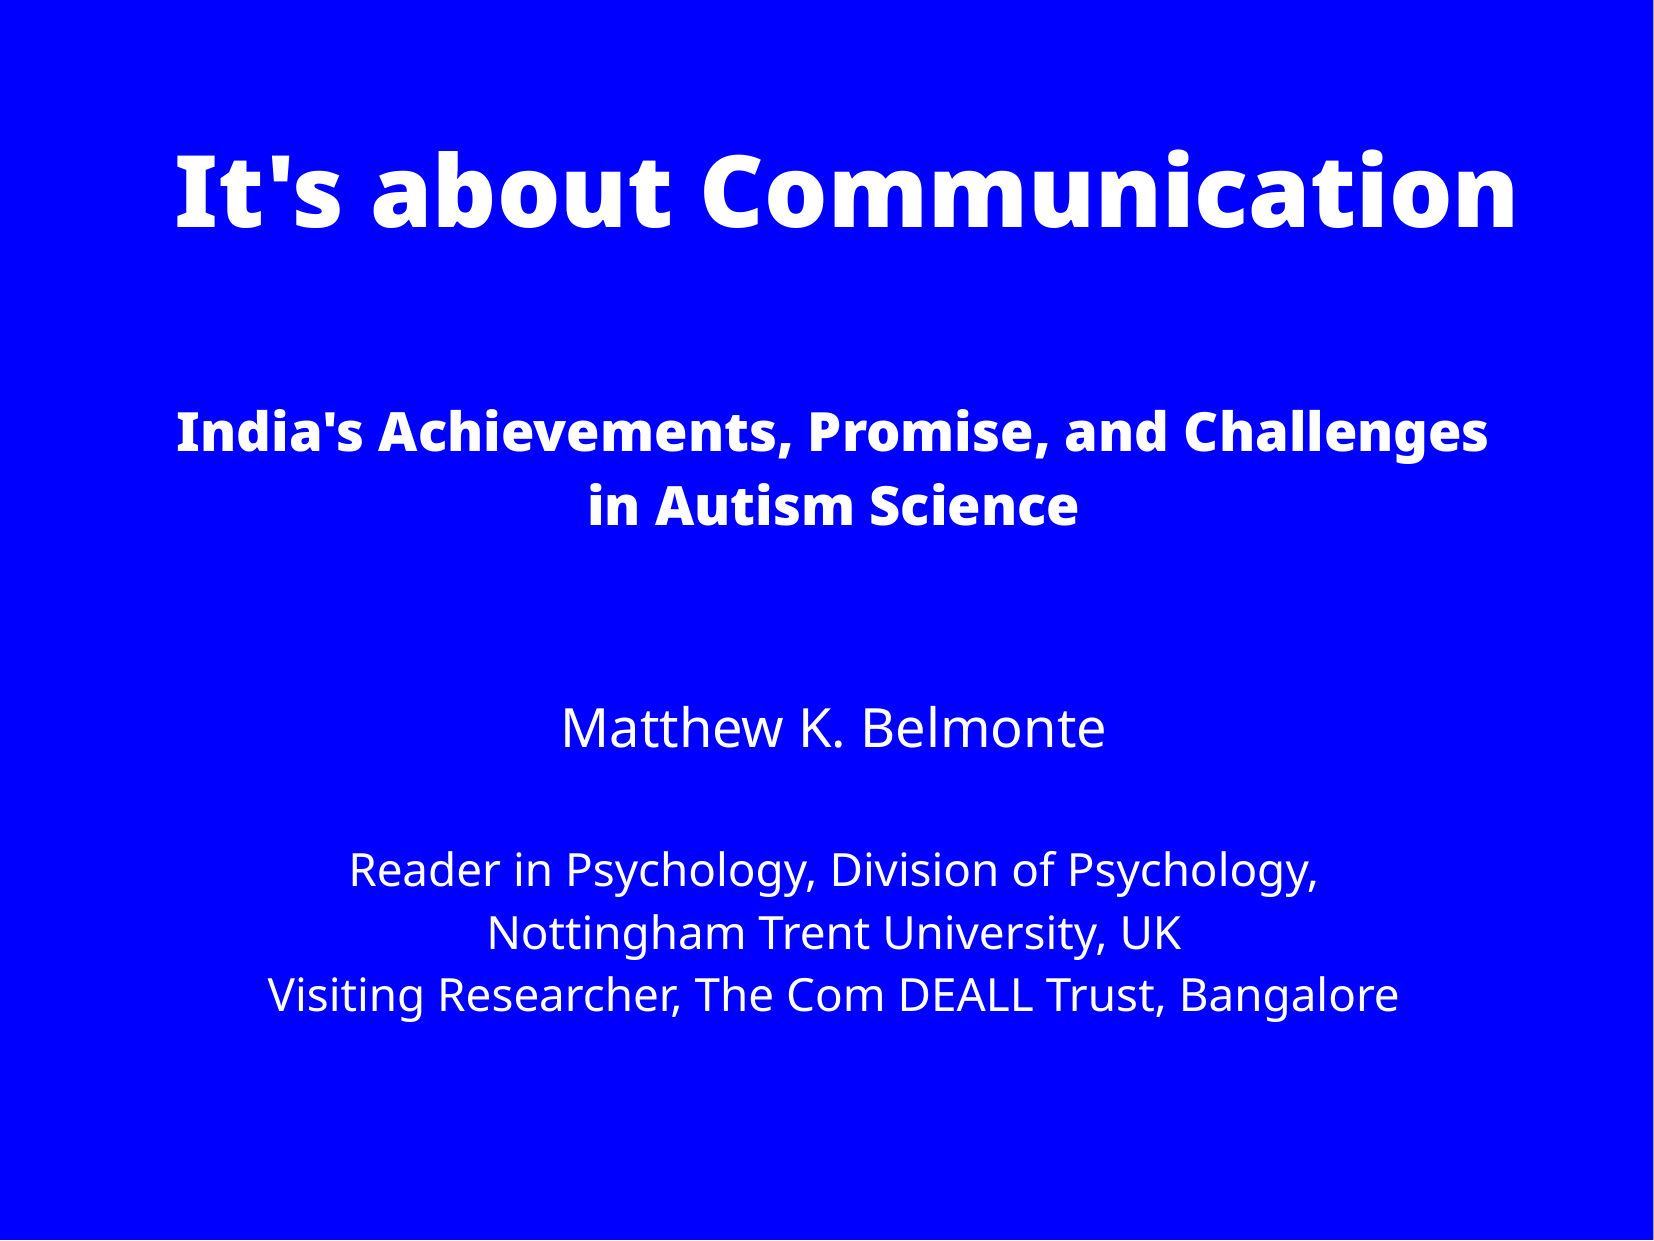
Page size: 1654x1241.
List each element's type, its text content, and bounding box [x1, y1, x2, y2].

title It's about Communication India's Achievements, Promise, and Challenges in Autism Science Matthew K. Belmonte Reader in Psychology, Division of Psychology, Nottingham Trent University, UK Visiting Researcher, The Com DEALL Trust, Bangalore [90, 107, 1579, 1039]
